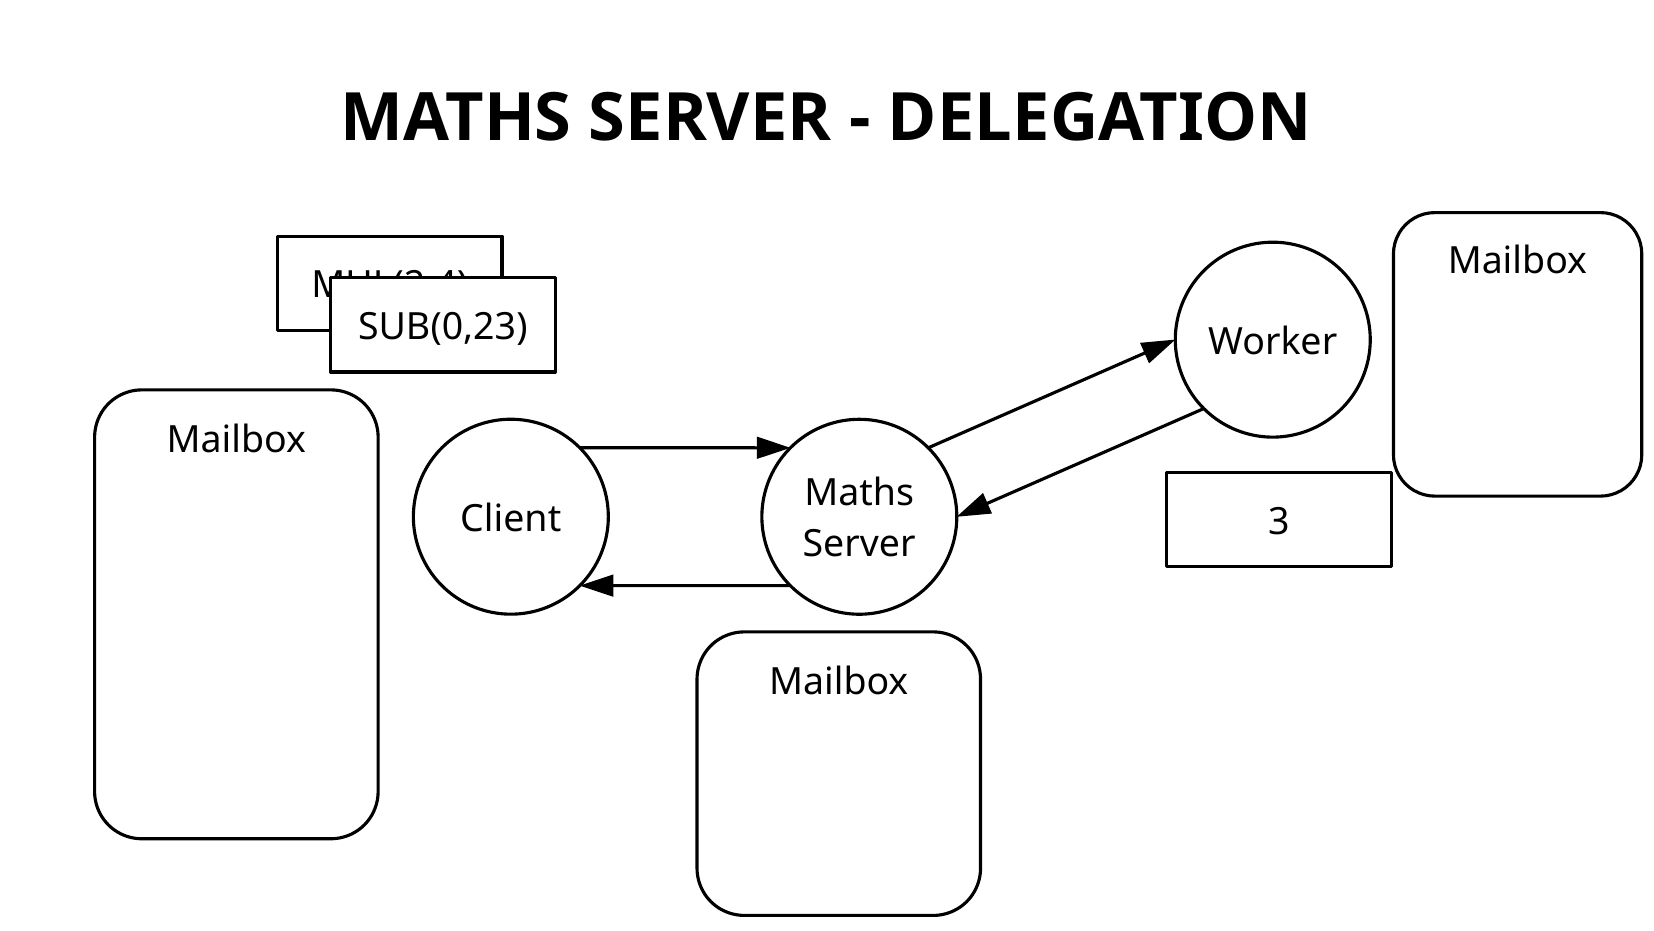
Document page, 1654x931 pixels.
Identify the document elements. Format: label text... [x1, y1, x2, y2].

text_box Worker [1175, 242, 1371, 438]
title MATHS SERVER - DELEGATION [82, 36, 1571, 193]
text_box Mailbox [1393, 212, 1642, 497]
text_box Mailbox [94, 389, 379, 839]
text_box SUB(0,23) [330, 277, 556, 373]
text_box Client [413, 419, 609, 615]
text_box Maths Server [761, 419, 957, 615]
text_box MUL(2,4) [277, 236, 502, 331]
text_box 3 [1166, 472, 1392, 567]
text_box Mailbox [697, 631, 981, 916]
